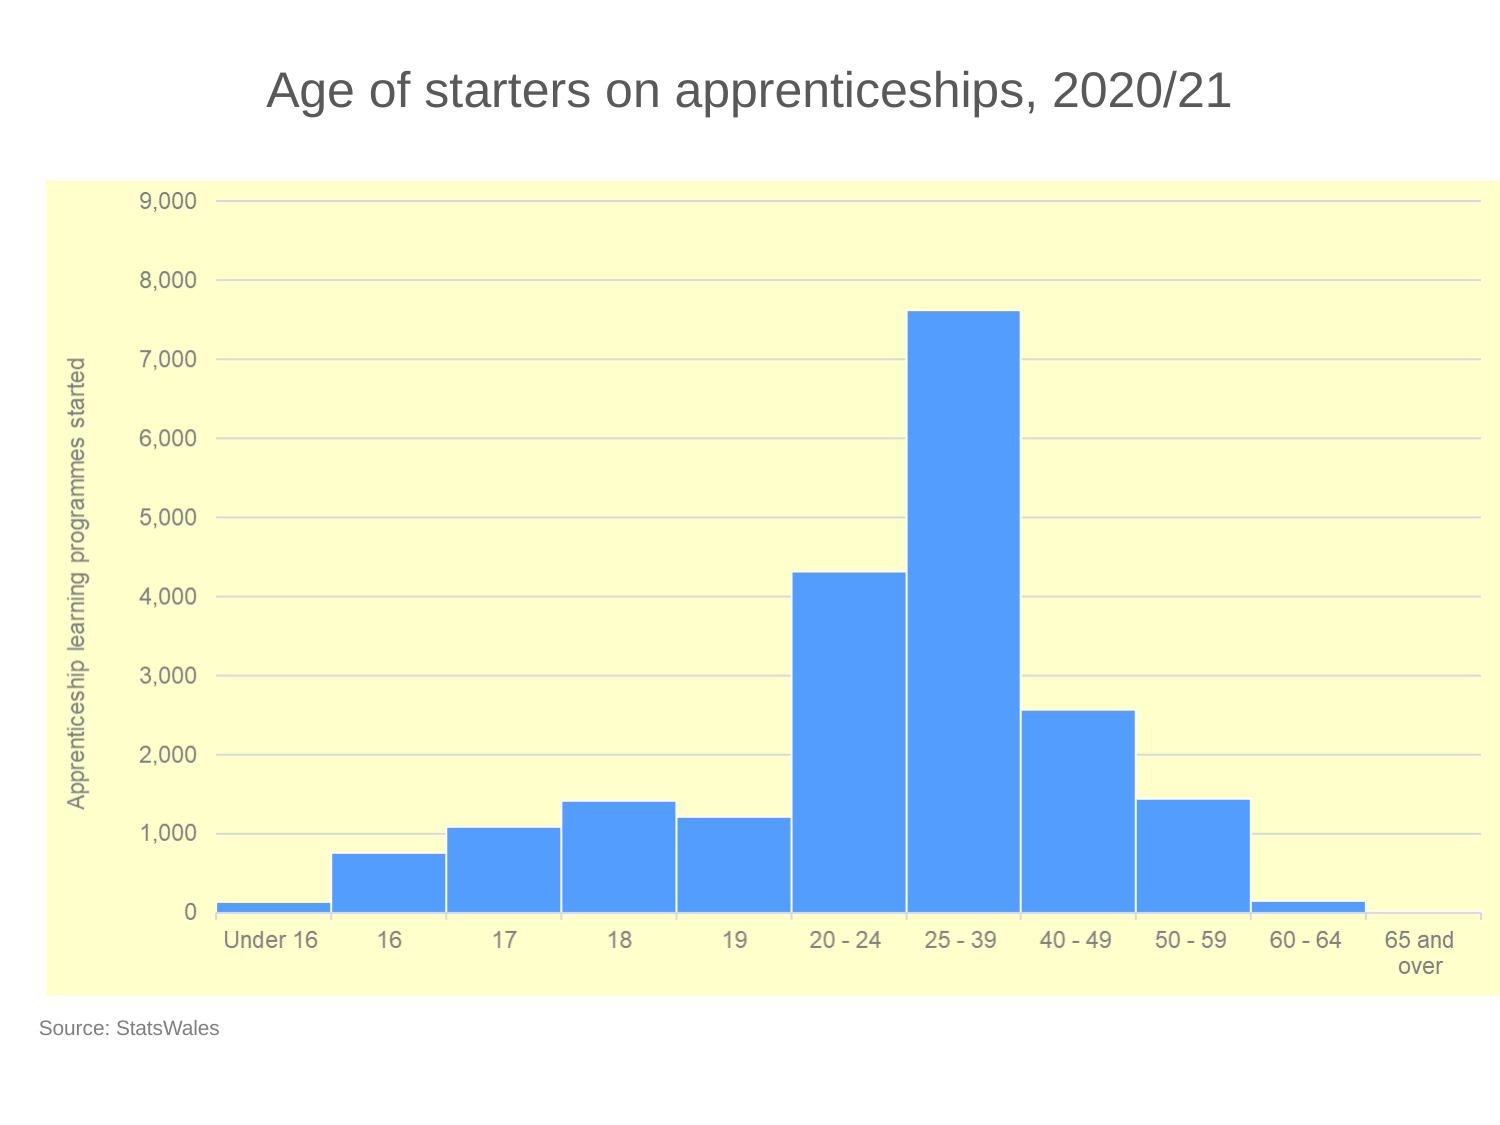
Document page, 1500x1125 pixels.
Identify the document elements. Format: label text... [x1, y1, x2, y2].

text_box Source: StatsWales [23, 1007, 1478, 1048]
picture [46, 180, 1500, 995]
title Age of starters on apprenticeships, 2020/21 [0, 1, 1500, 173]
